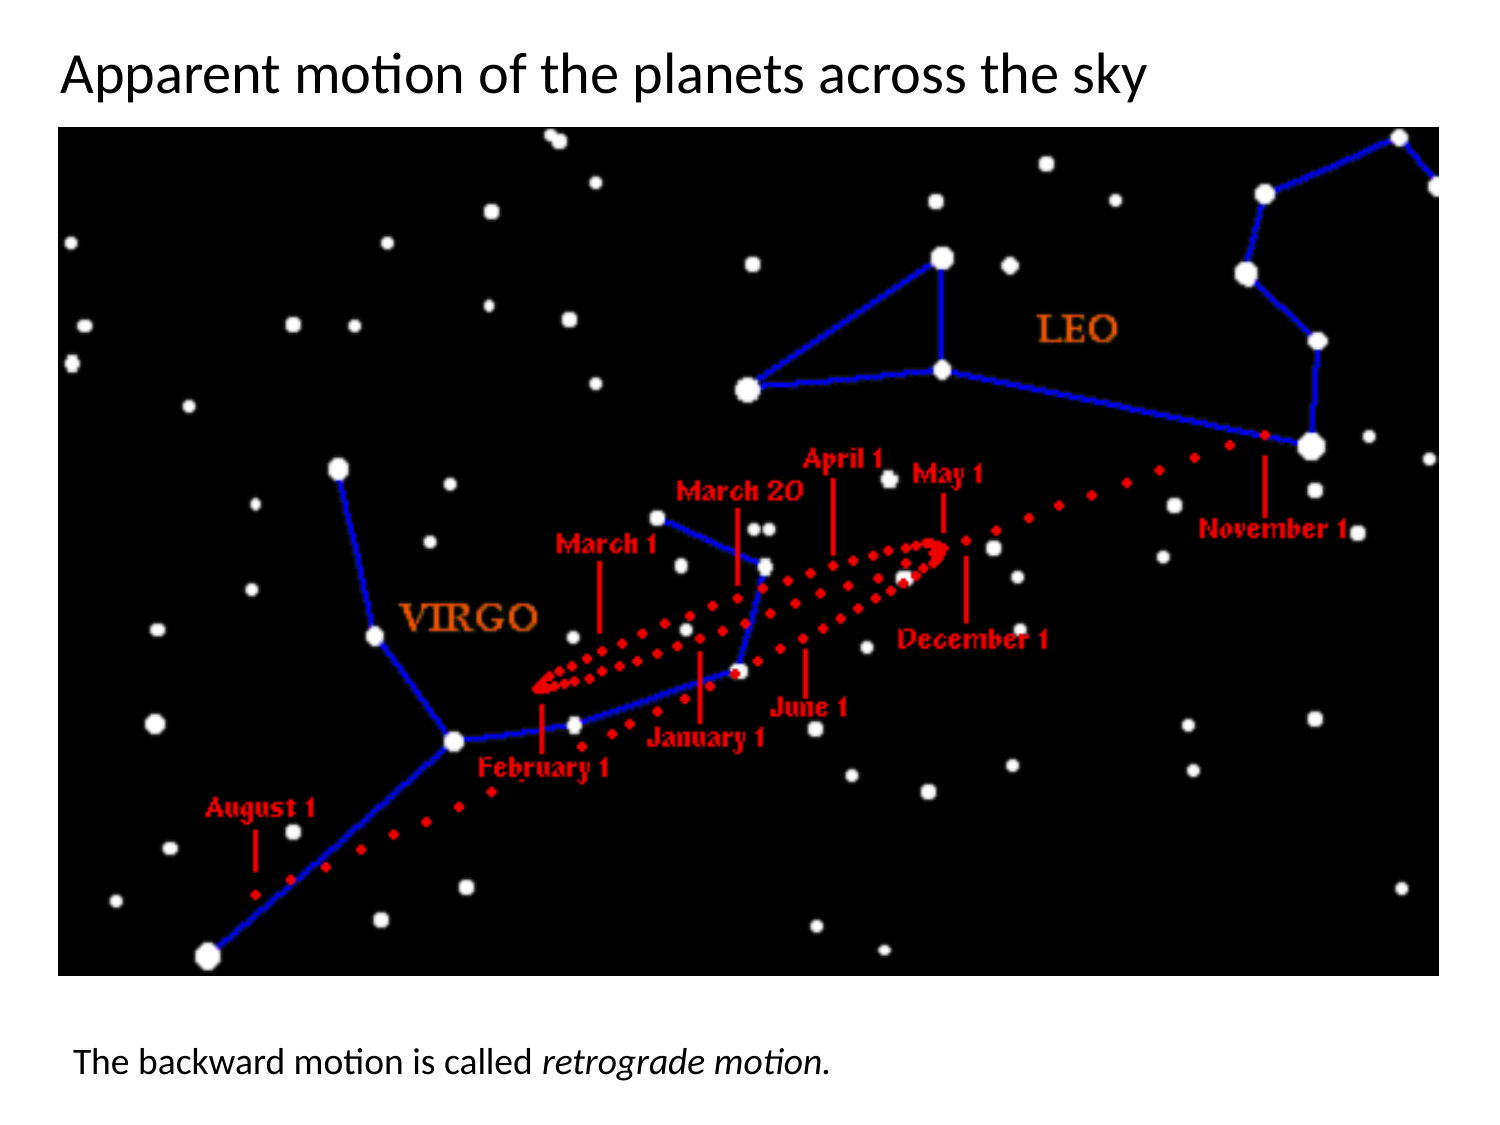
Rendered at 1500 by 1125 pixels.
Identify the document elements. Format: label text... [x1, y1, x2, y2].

picture [58, 127, 1439, 976]
text_box Apparent motion of the planets across the sky [45, 27, 1427, 113]
text_box The backward motion is called retrograde motion. [58, 1029, 1439, 1090]
